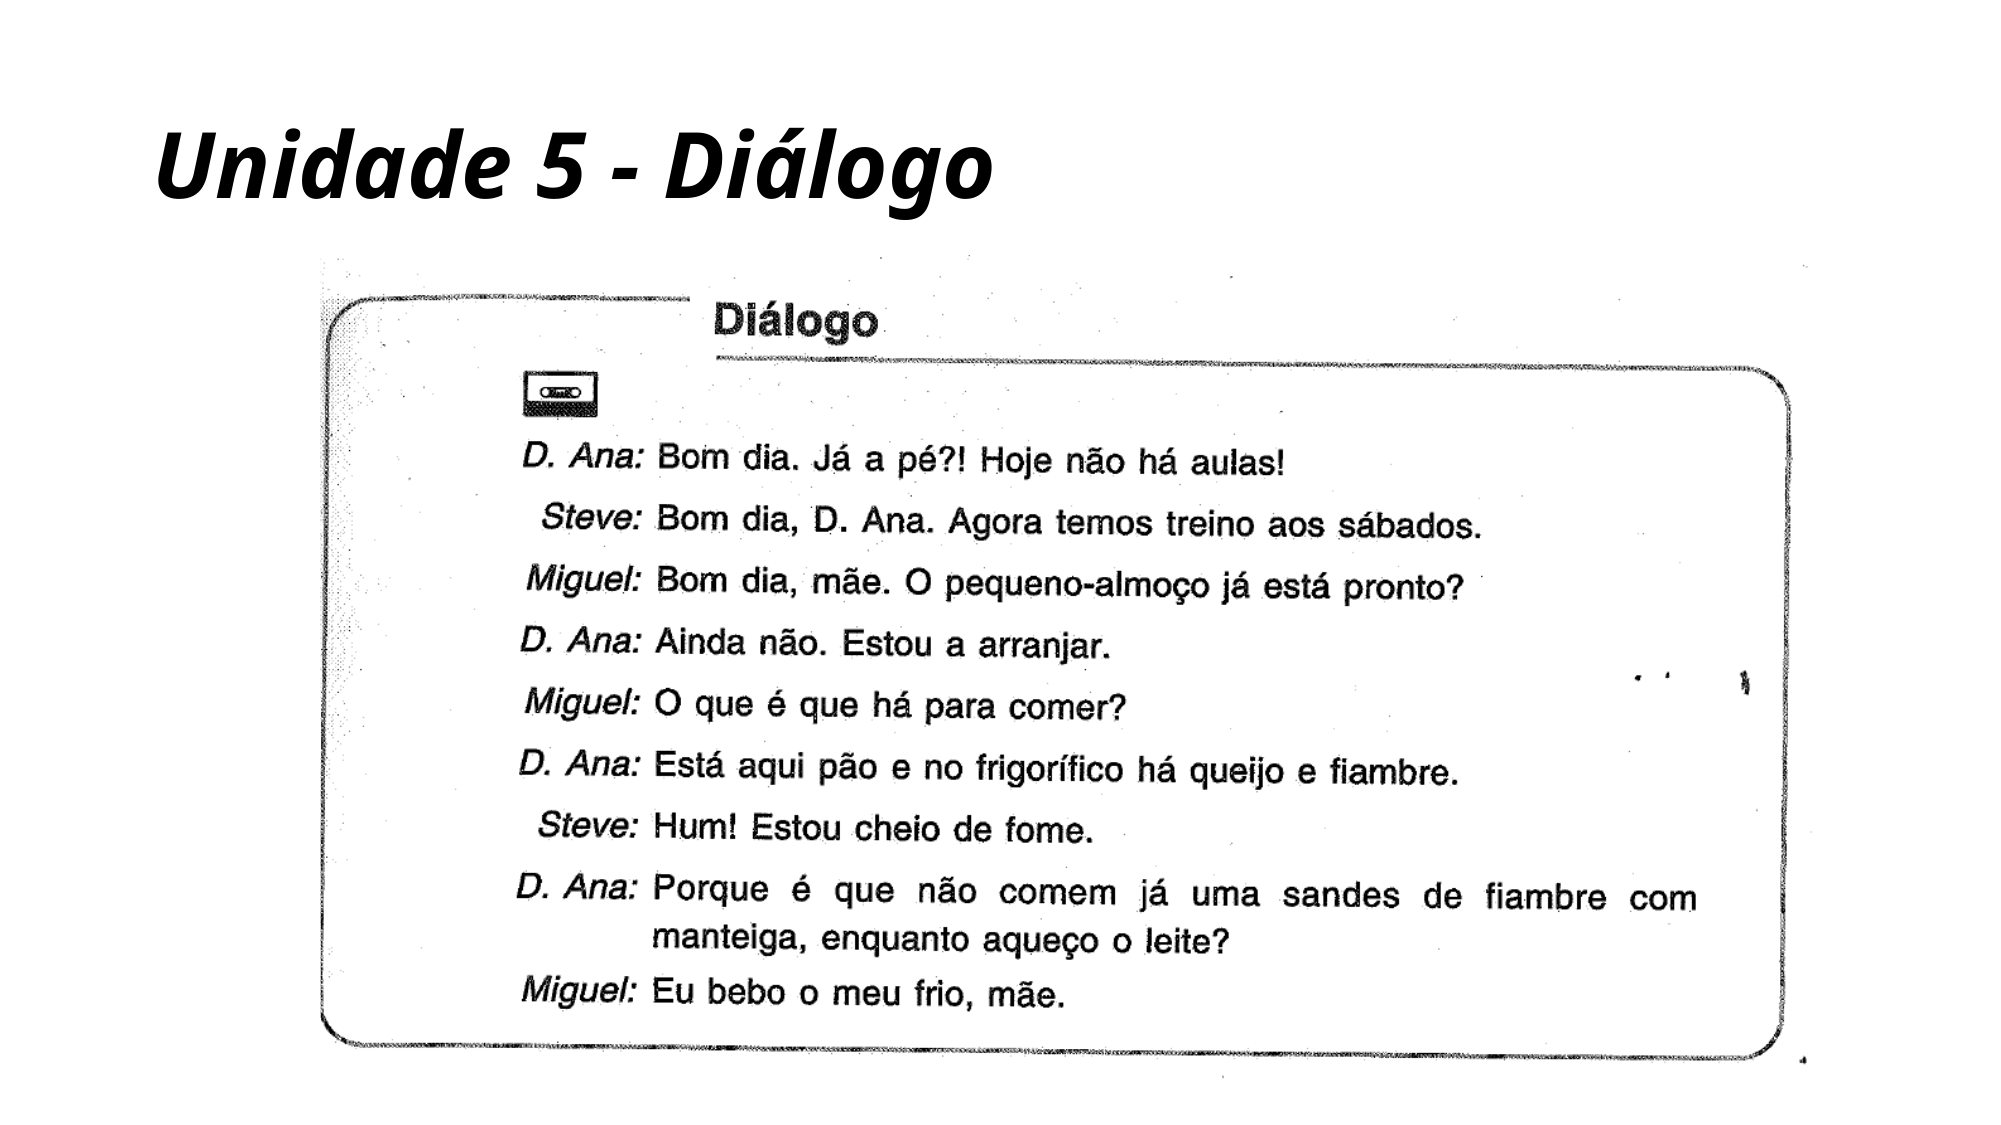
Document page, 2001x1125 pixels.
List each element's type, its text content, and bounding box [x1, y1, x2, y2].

title Unidade 5 - Diálogo [137, 59, 1863, 278]
picture [320, 255, 1816, 1081]
